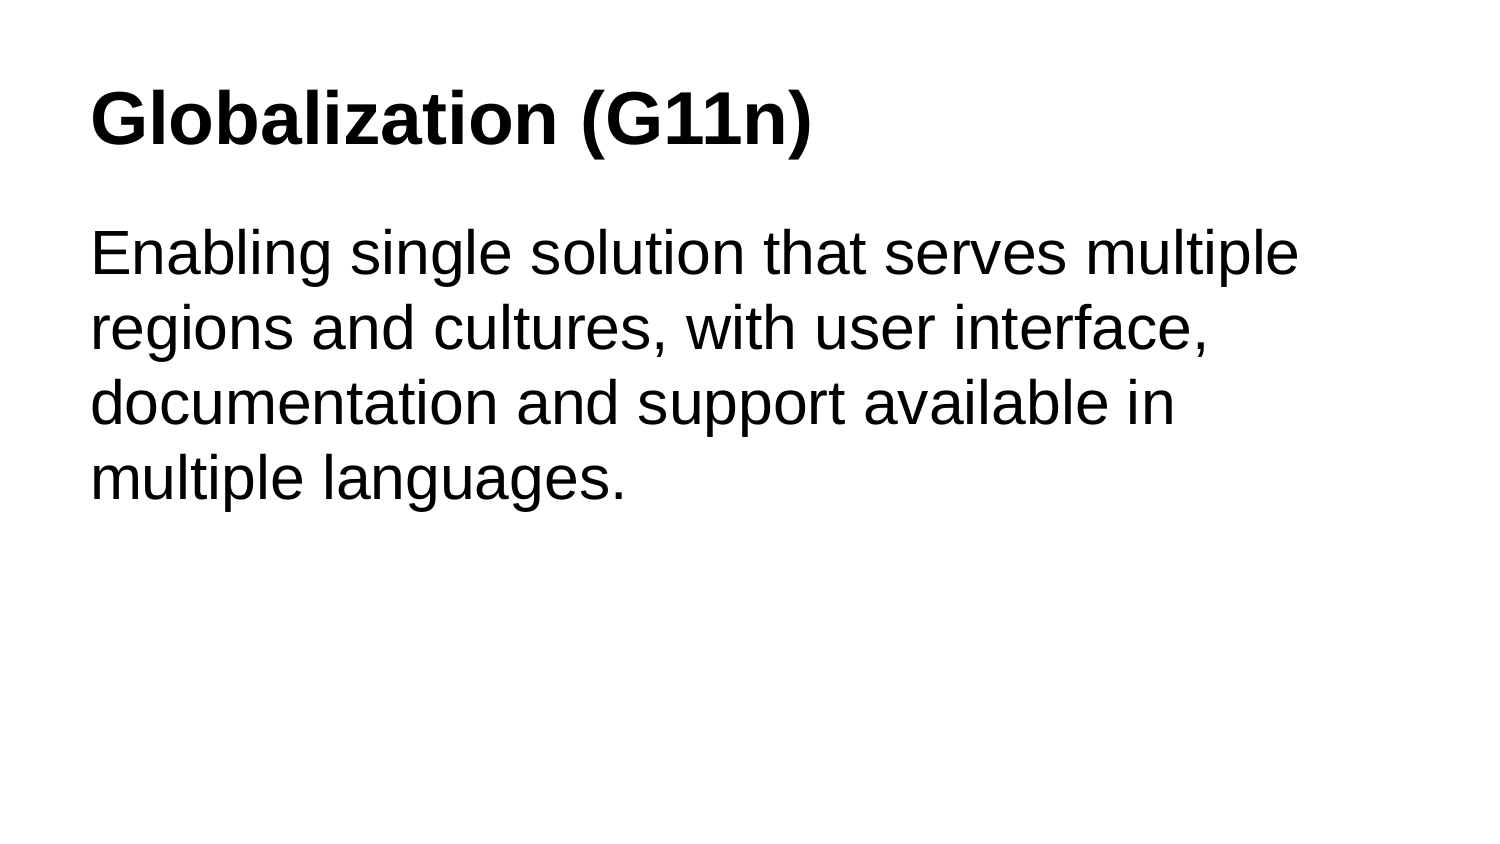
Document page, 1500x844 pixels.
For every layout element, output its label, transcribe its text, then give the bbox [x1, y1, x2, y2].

title Globalization (G11n) [75, 33, 1425, 175]
list Enabling single solution that serves multiple regions and cultures, with user interface, documentation and support available in multiple languages. [75, 196, 1425, 808]
